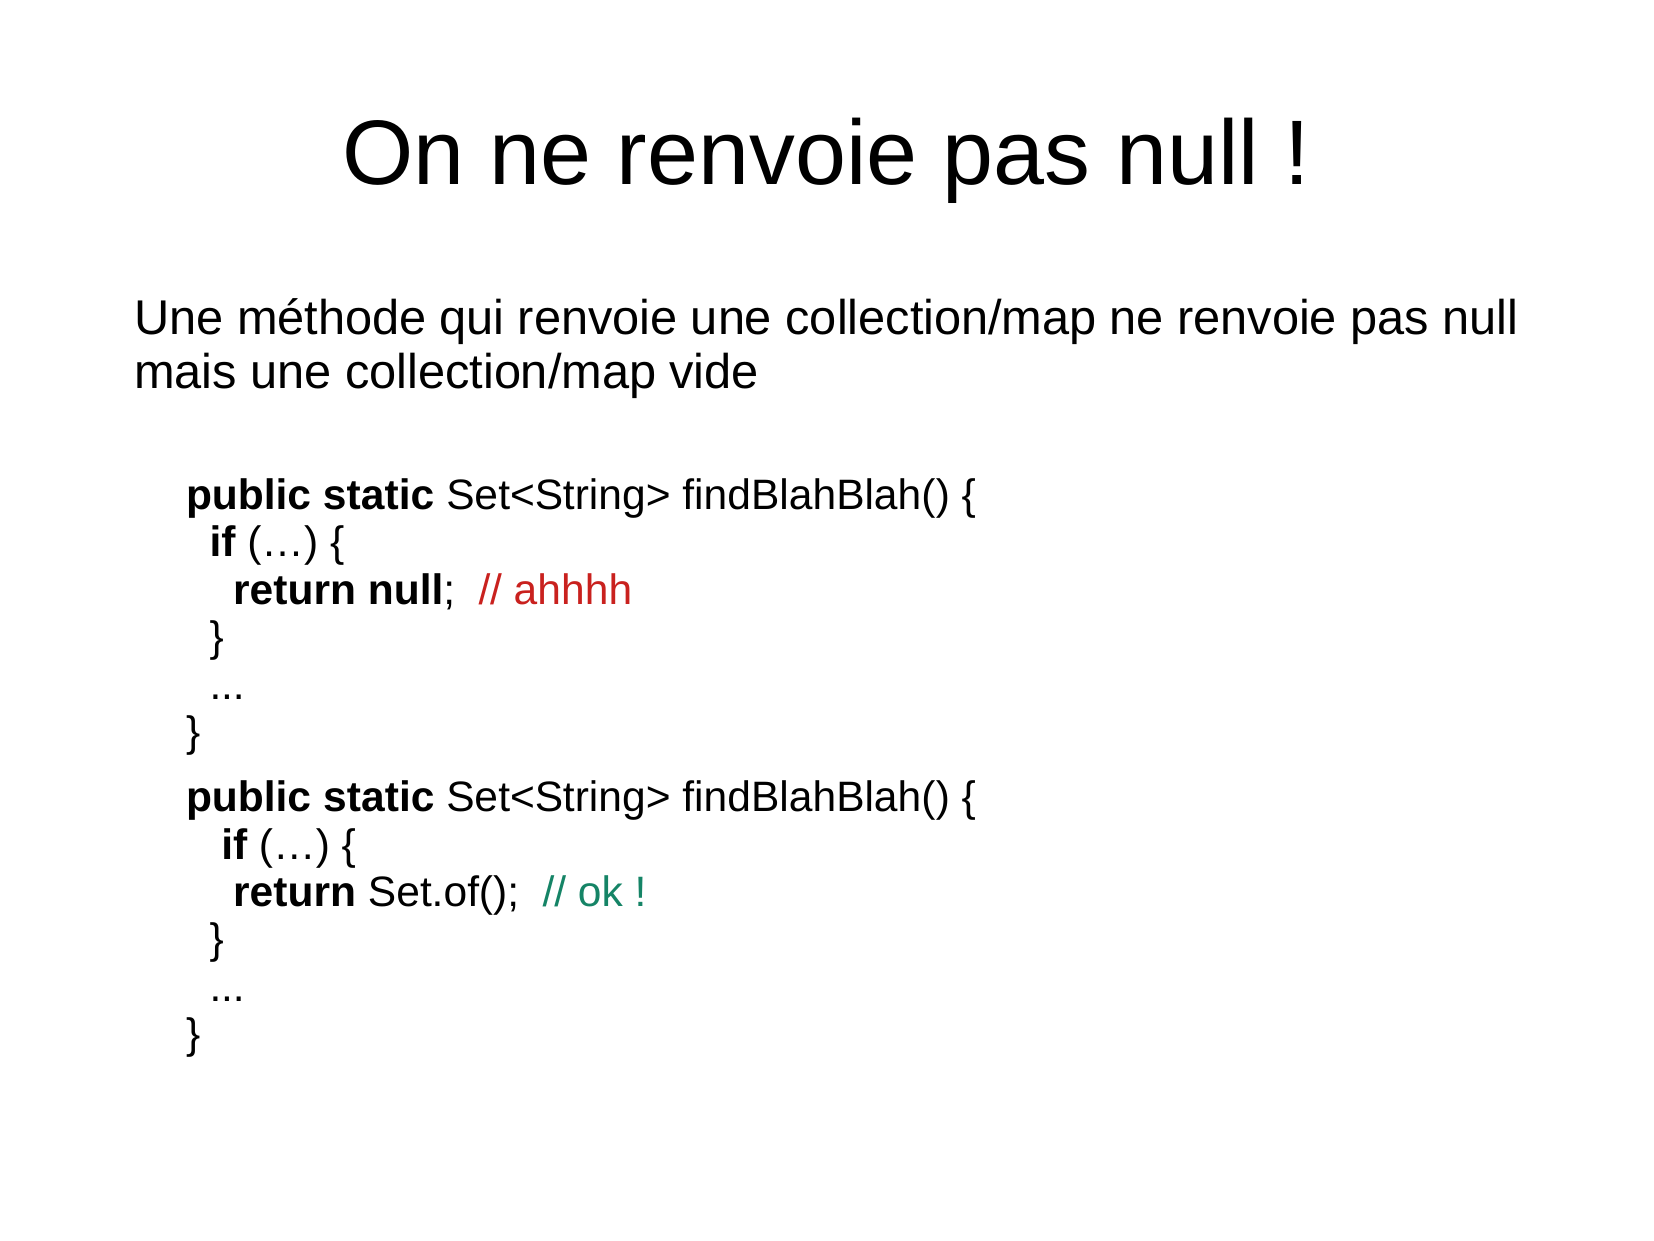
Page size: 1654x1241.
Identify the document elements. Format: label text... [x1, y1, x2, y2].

list Une méthode qui renvoie une collection/map ne renvoie pas null mais une collection/map vide public static Set<String> findBlahBlah() { if (…) { return null; // ahhhh } ... } public static Set<String> findBlahBlah() { if (…) { return Set.of(); // ok ! } ... } [82, 290, 1571, 1066]
title On ne renvoie pas null ! [82, 49, 1571, 257]
